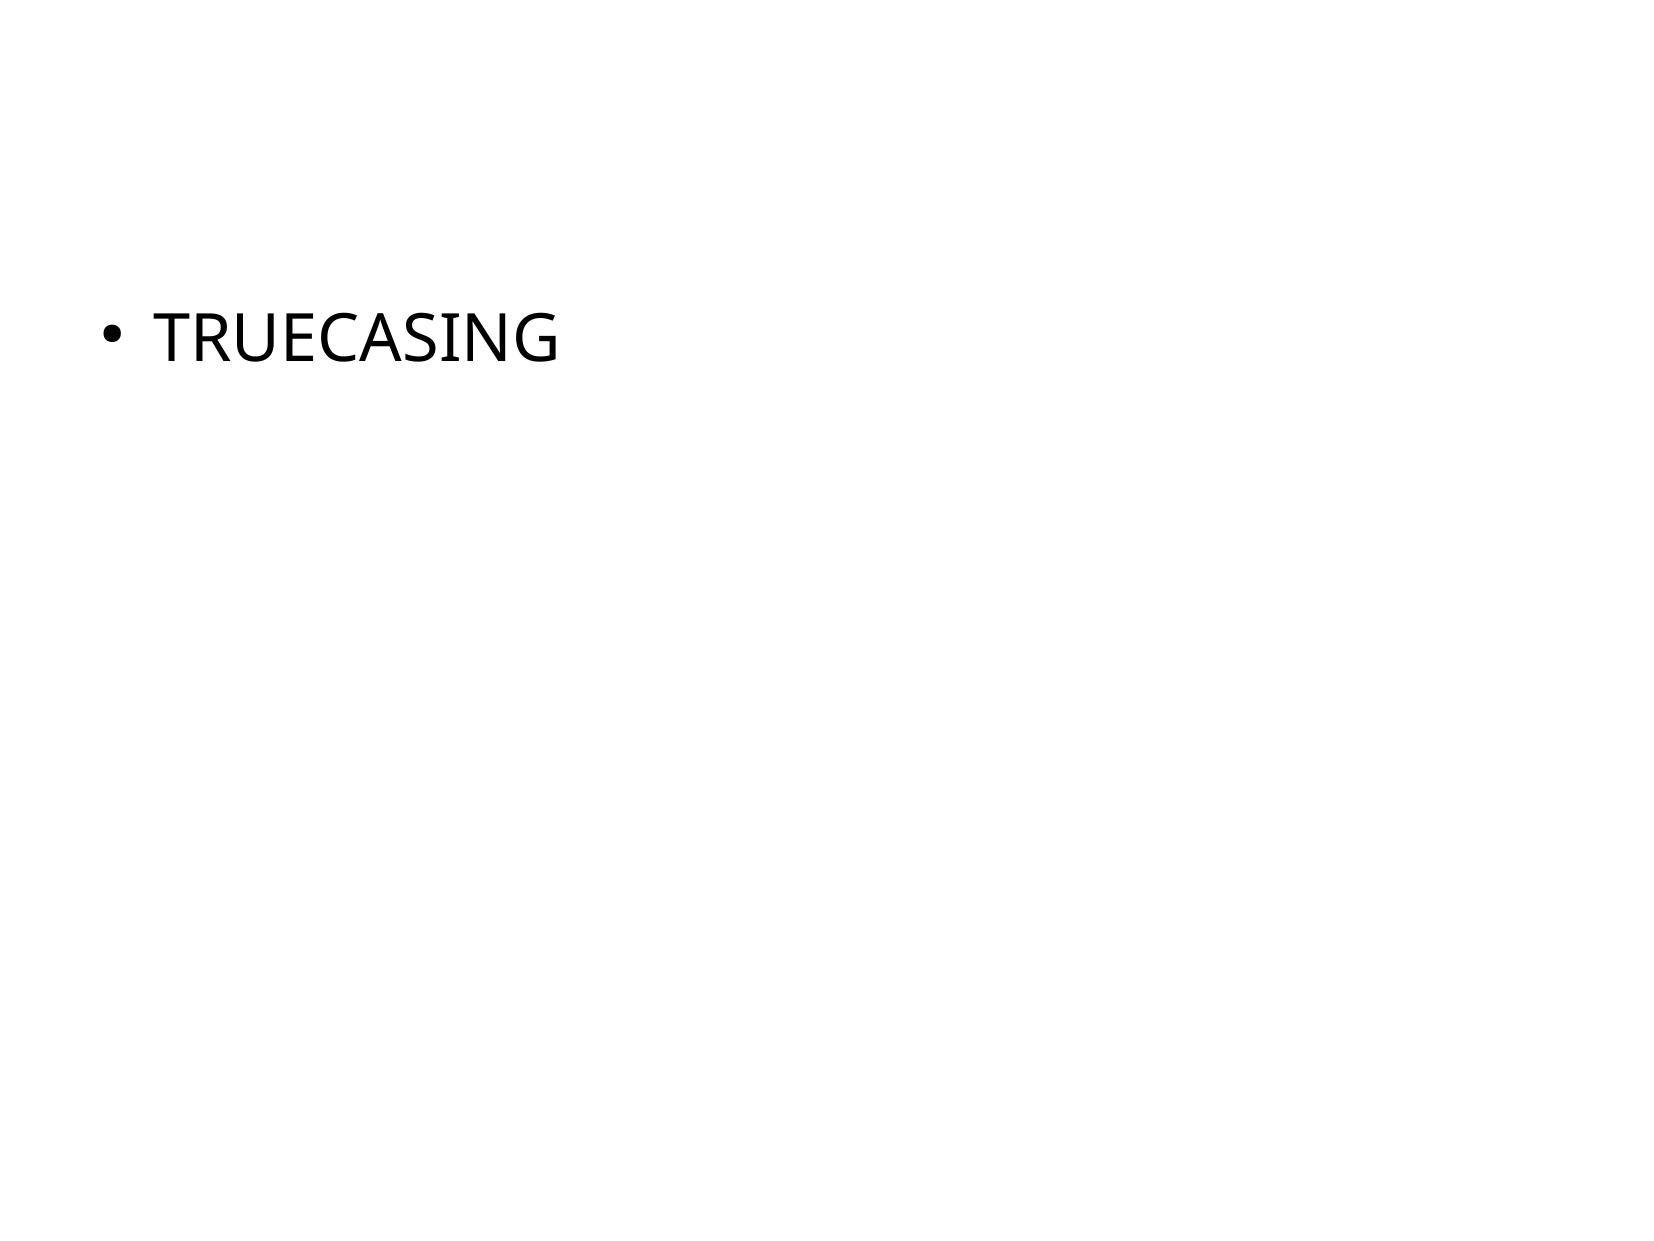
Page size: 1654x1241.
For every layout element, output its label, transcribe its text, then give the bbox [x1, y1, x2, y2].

list TRUECASING [82, 290, 1571, 1094]
